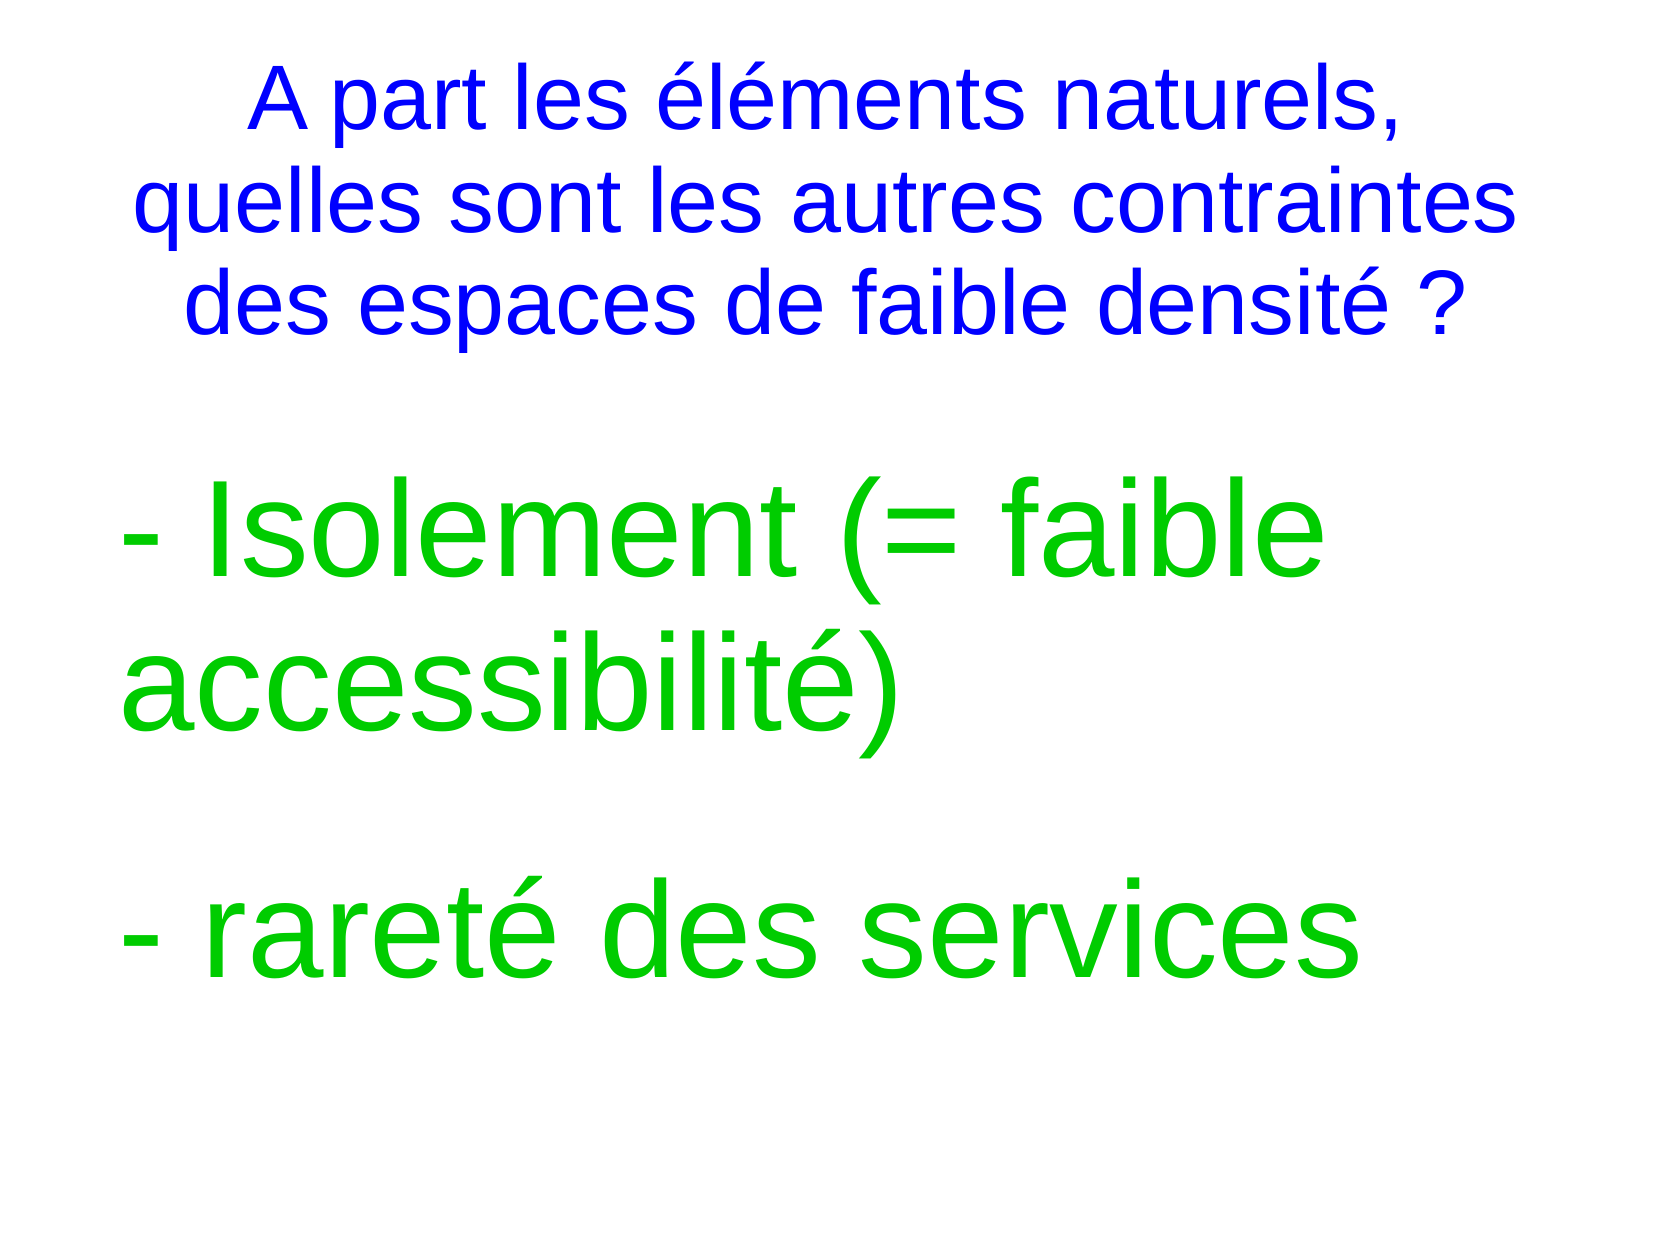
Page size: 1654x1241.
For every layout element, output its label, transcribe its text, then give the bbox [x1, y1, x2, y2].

title A part les éléments naturels, quelles sont les autres contraintes des espaces de faible densité ? [118, 46, 1536, 355]
title - Isolement (= faible accessibilité) [118, 354, 1565, 678]
title - rareté des services [118, 678, 1565, 1182]
